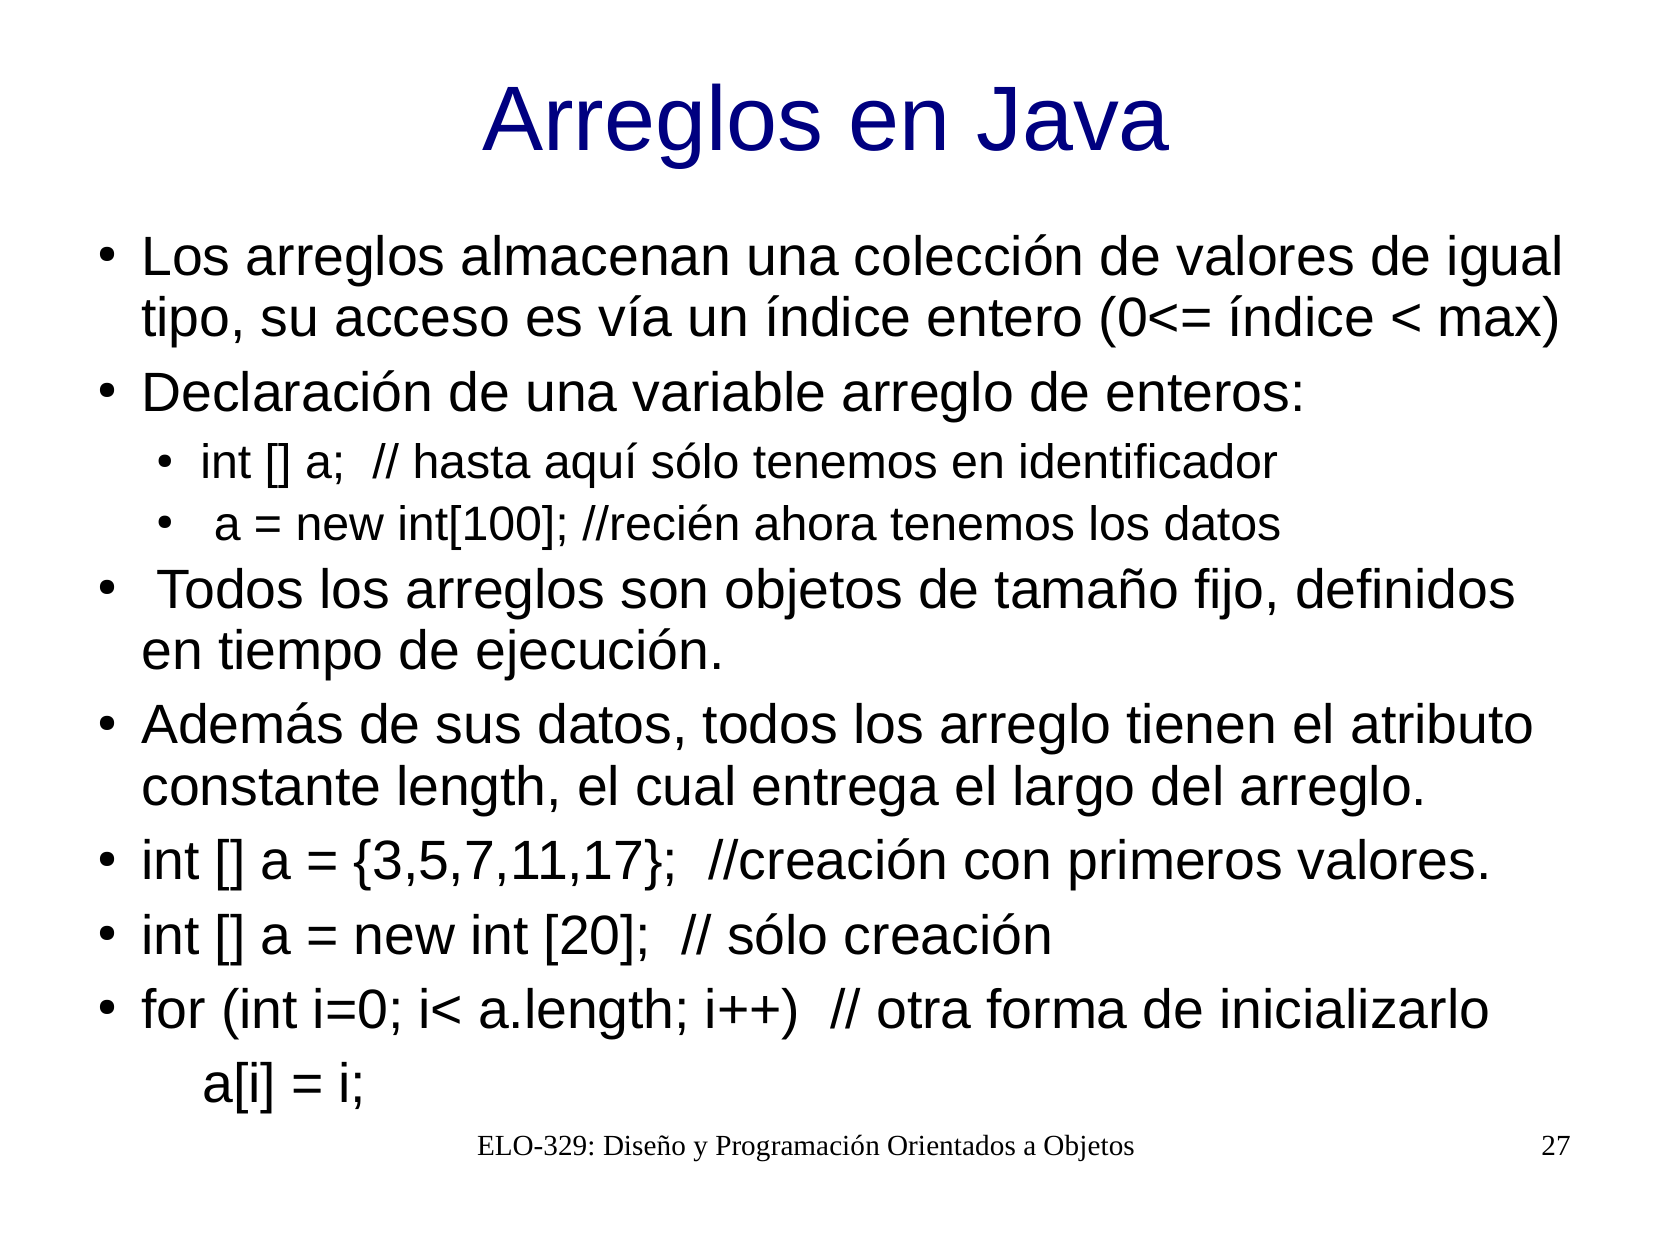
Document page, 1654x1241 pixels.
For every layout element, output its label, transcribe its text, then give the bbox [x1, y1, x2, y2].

title Arreglos en Java [82, 49, 1571, 188]
list Los arreglos almacenan una colección de valores de igual tipo, su acceso es vía un índice entero (0<= índice < max) Declaración de una variable arreglo de enteros: int [] a; // hasta aquí sólo tenemos en identificador a = new int[100]; //recién ahora tenemos los datos Todos los arreglos son objetos de tamaño fijo, definidos en tiempo de ejecución. Además de sus datos, todos los arreglo tienen el atributo constante length, el cual entrega el largo del arreglo. int [] a = {3,5,7,11,17}; //creación con primeros valores. int [] a = new int [20]; // sólo creación for (int i=0; i< a.length; i++) // otra forma de inicializarlo a[i] = i; [82, 225, 1571, 1126]
